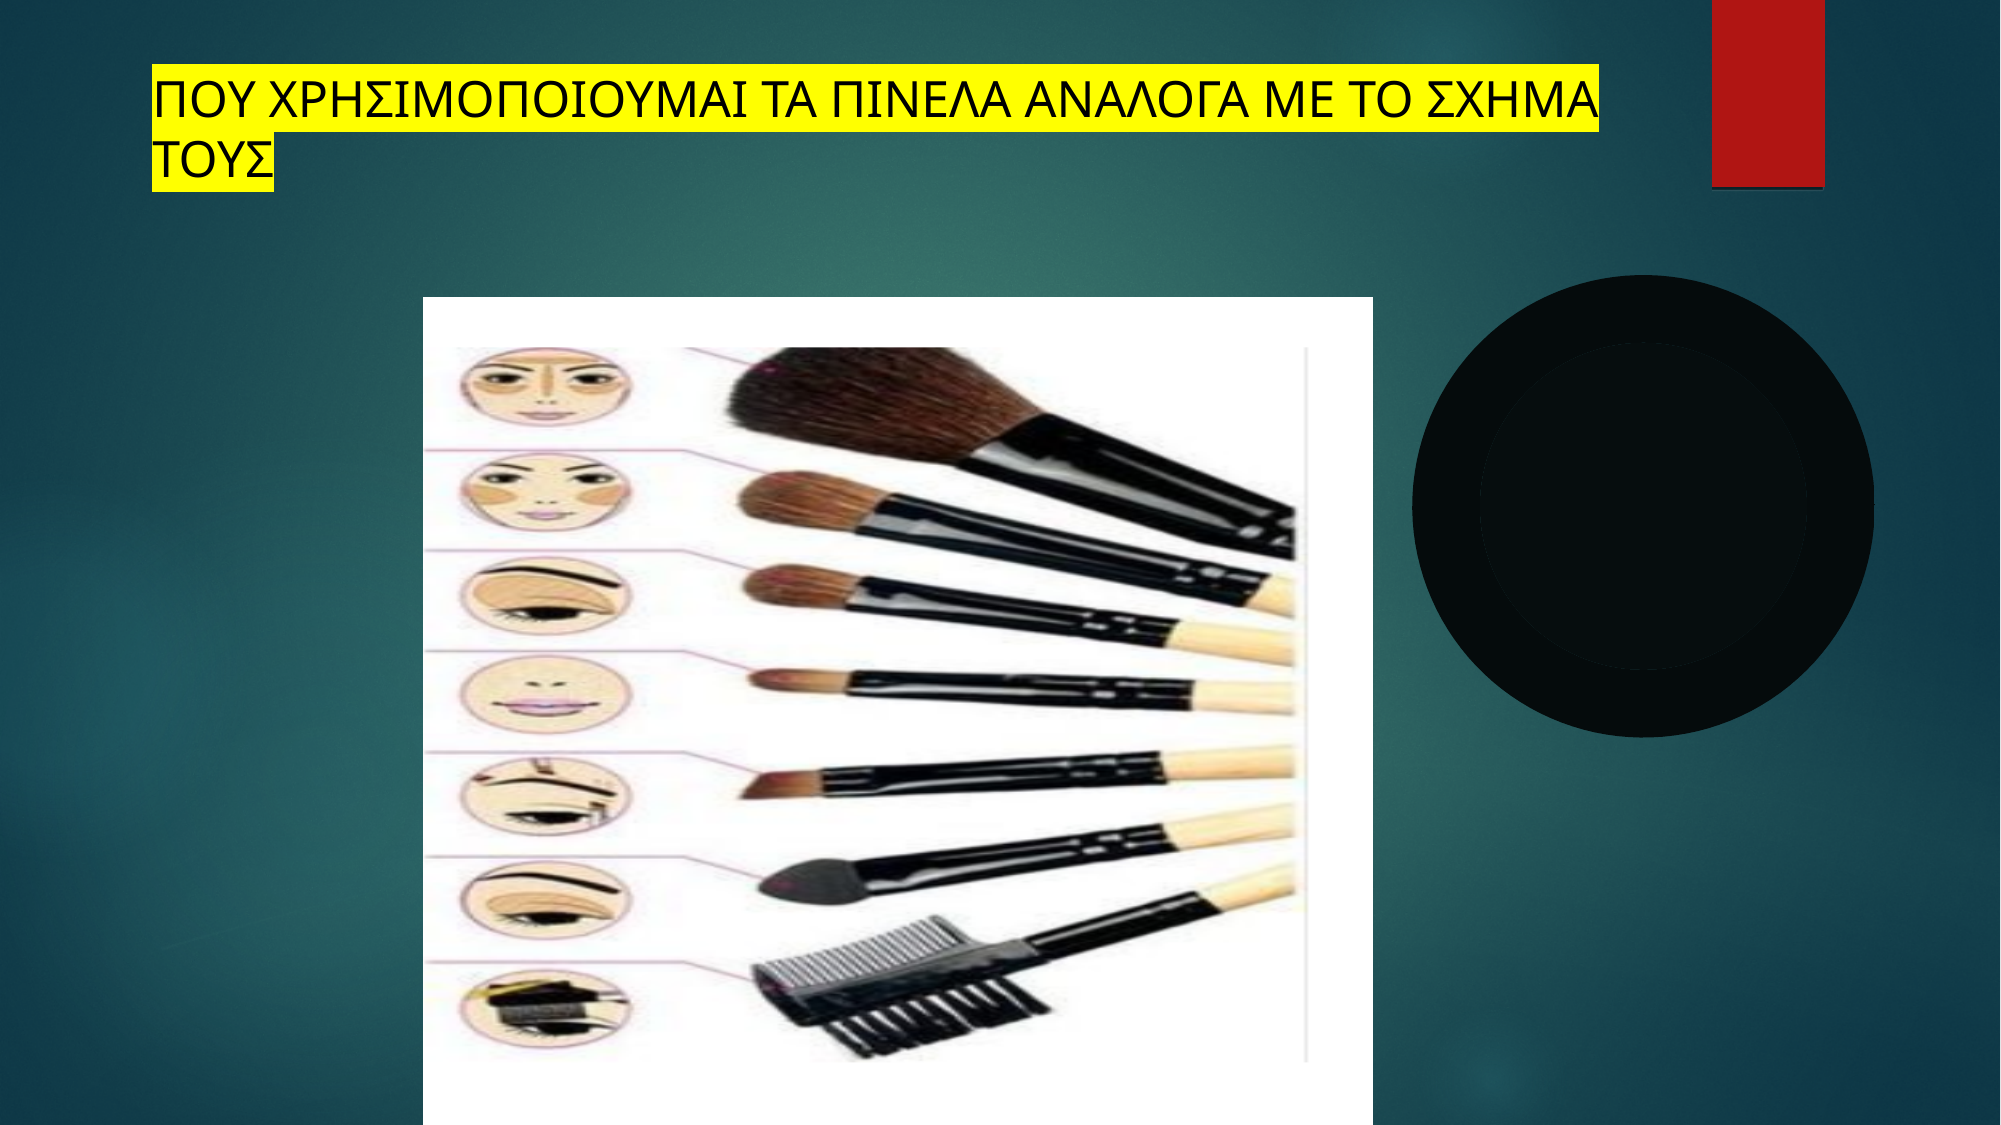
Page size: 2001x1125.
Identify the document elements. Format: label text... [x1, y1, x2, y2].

picture [423, 297, 1373, 1125]
title ΠΟΥ ΧΡΗΣΙΜΟΠΟΙΟΥΜΑΙ ΤΑ ΠΙΝΕΛΑ ΑΝΑΛΟΓΑ ΜΕ ΤΟ ΣΧΗΜΑ ΤΟΥΣ [137, 59, 1696, 278]
